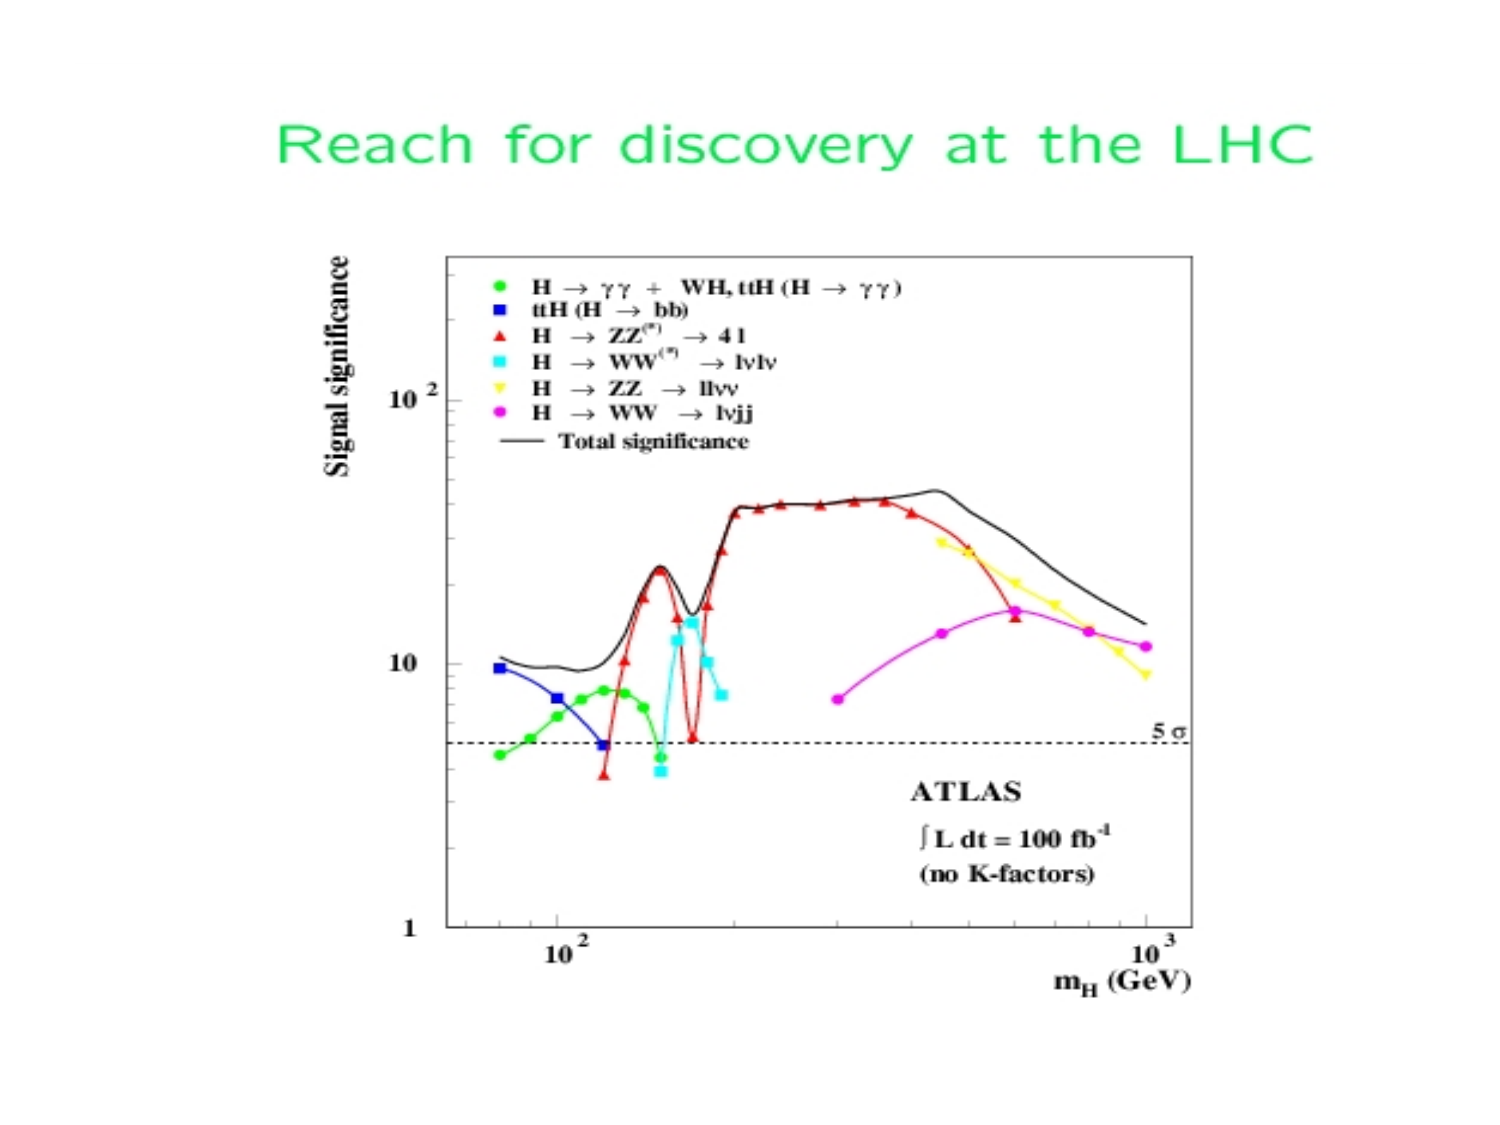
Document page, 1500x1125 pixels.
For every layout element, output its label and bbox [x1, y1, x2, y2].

picture [75, 62, 1426, 1018]
